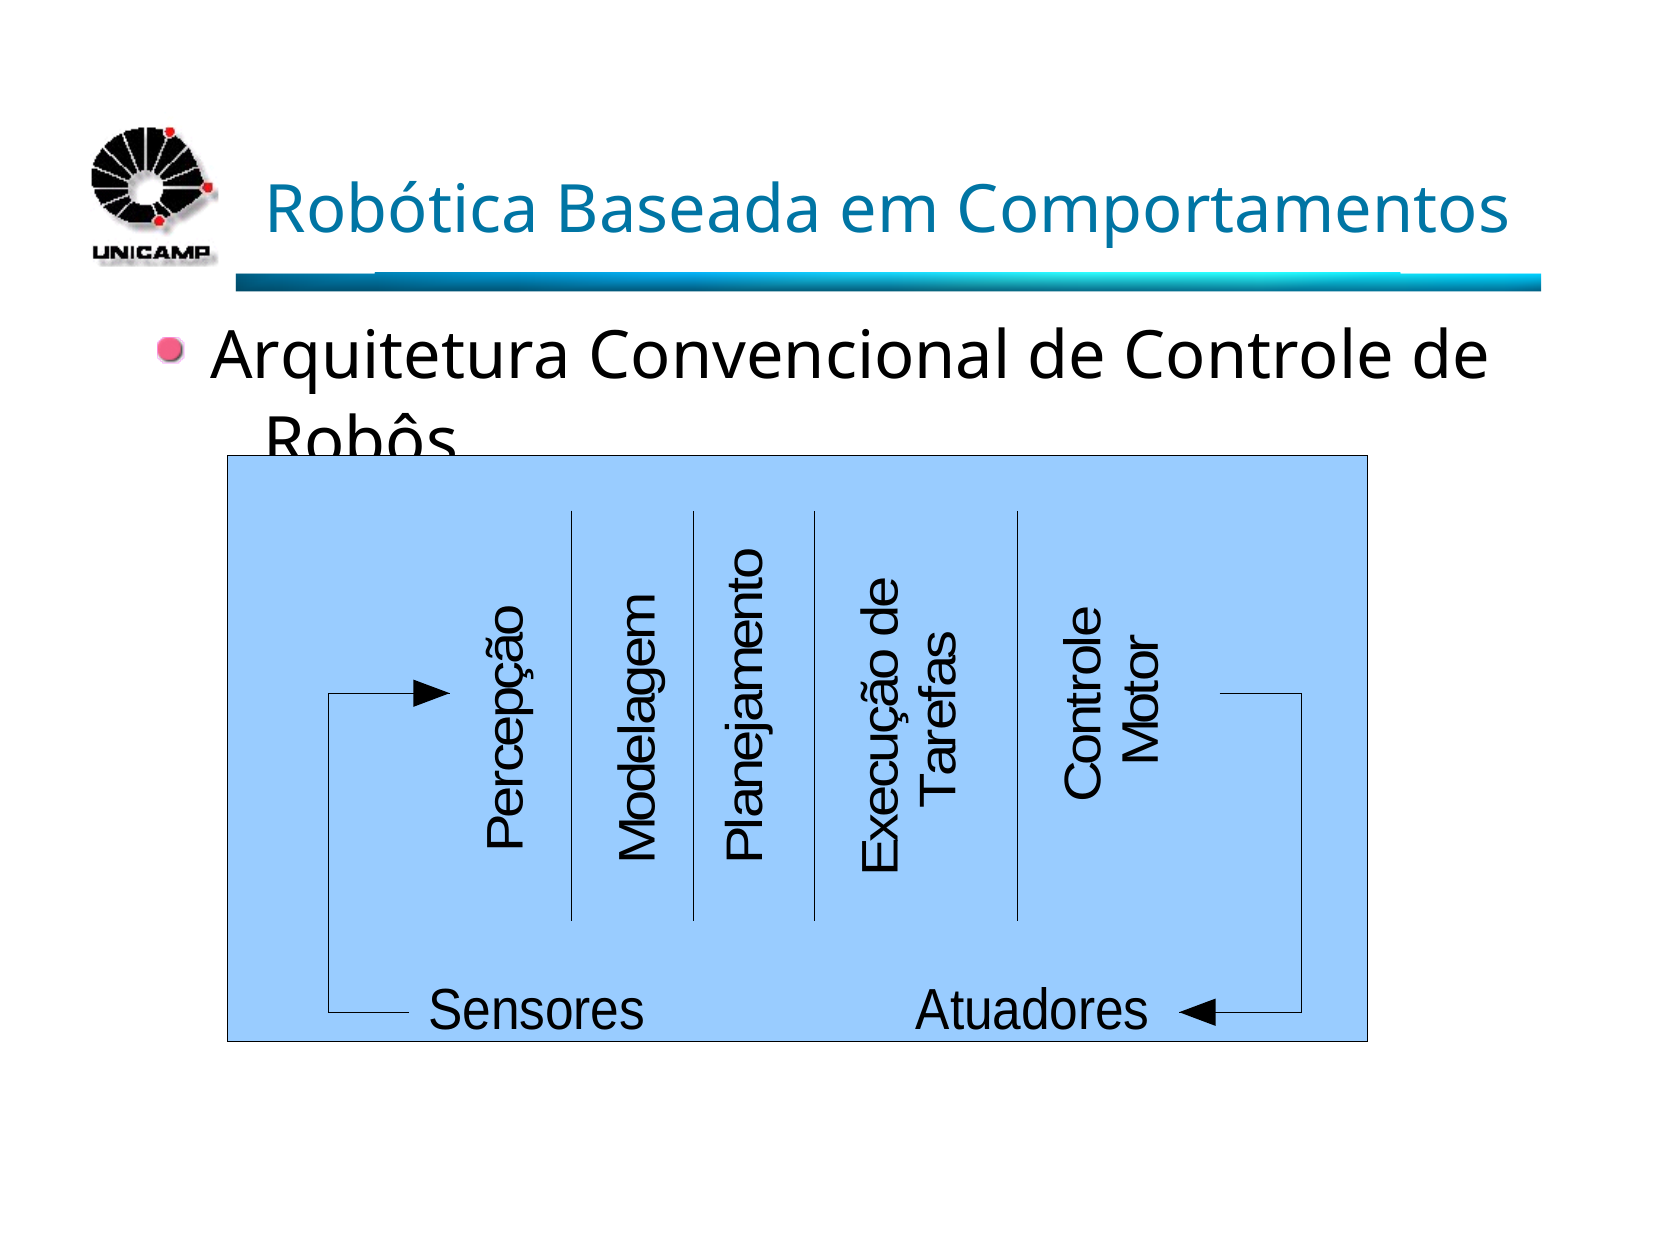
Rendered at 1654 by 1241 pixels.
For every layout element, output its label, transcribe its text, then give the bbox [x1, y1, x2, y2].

picture [125, 272, 1654, 295]
list Arquitetura Convencional de Controle de Robôs [121, 309, 1534, 1182]
title Robótica Baseada em Comportamentos [264, 42, 1534, 250]
chart [227, 455, 1368, 1042]
